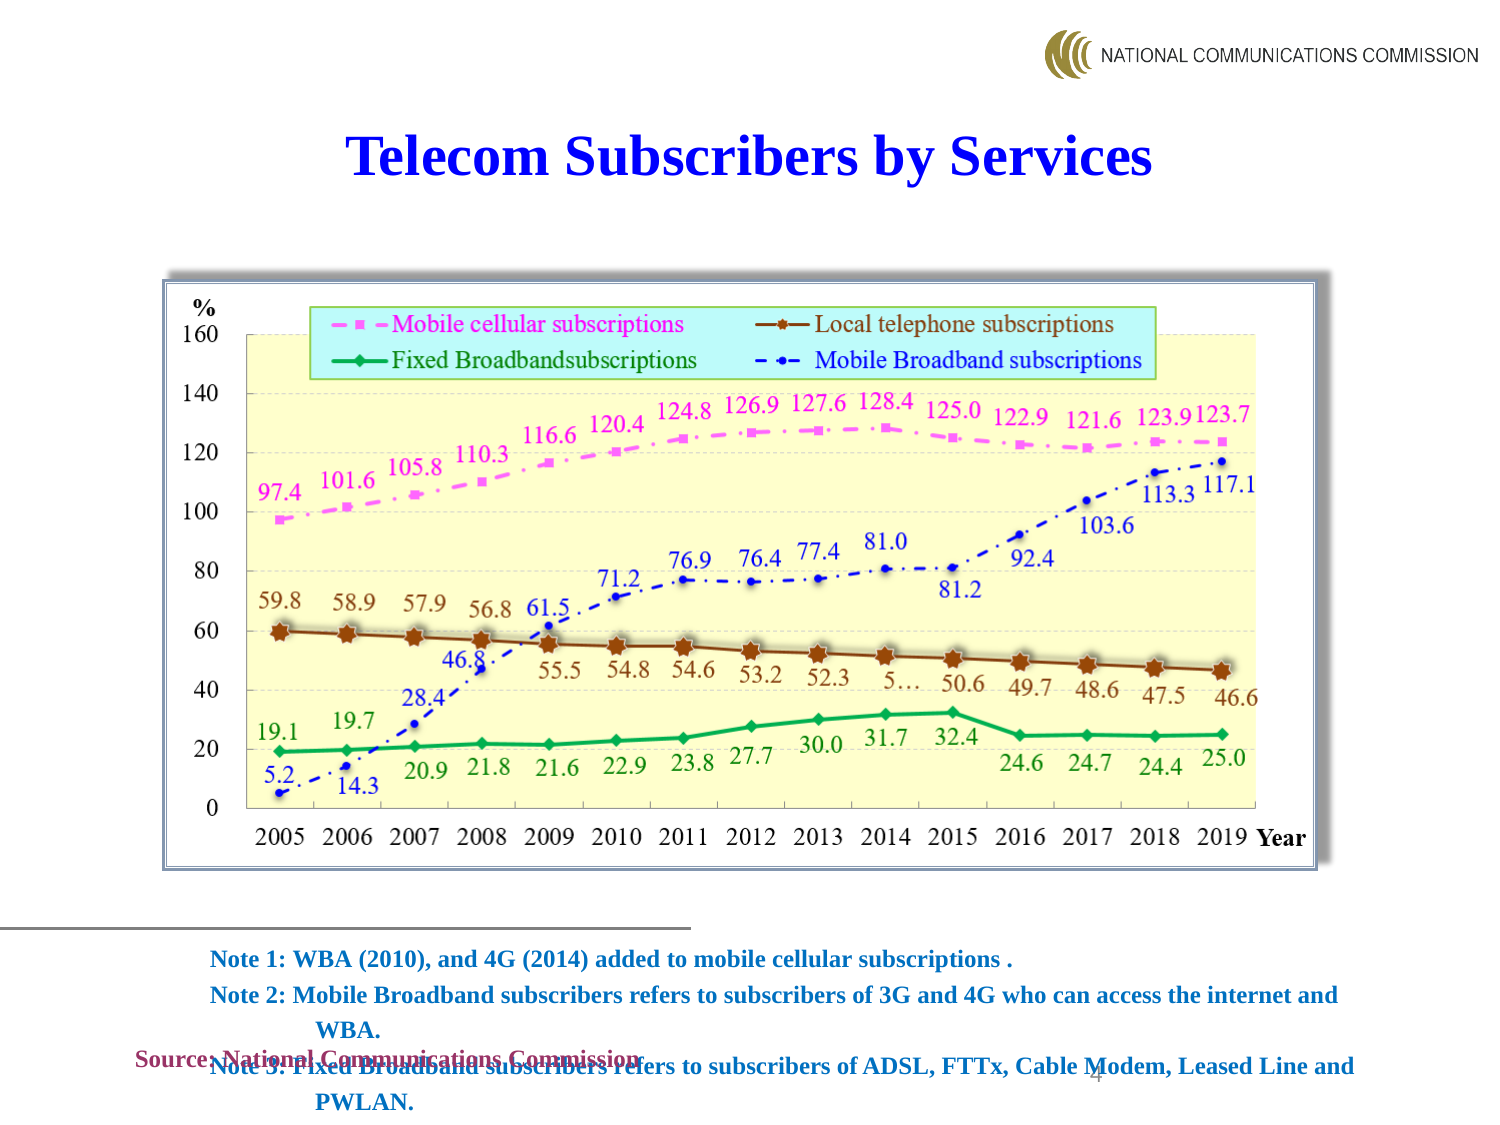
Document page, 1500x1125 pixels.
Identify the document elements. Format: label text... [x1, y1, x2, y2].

text_box Telecom Subscribers by Services [0, 90, 1500, 216]
text_box Note 1: WBA (2010), and 4G (2014) added to mobile cellular subscriptions . Note 2: Mobile Broadband subscribers refers to subscribers of 3G and 4G who can access the internet and WBA. Note 3: Fixed Broadband subscribers refers to subscribers of ADSL, FTTx, Cable Modem, Leased Line and PWLAN. [0, 928, 1424, 1053]
text_box Source: National Communications Commission [0, 1035, 703, 1081]
picture [160, 262, 1340, 872]
text_box [1074, 1042, 1426, 1103]
picture [1045, 30, 1479, 79]
